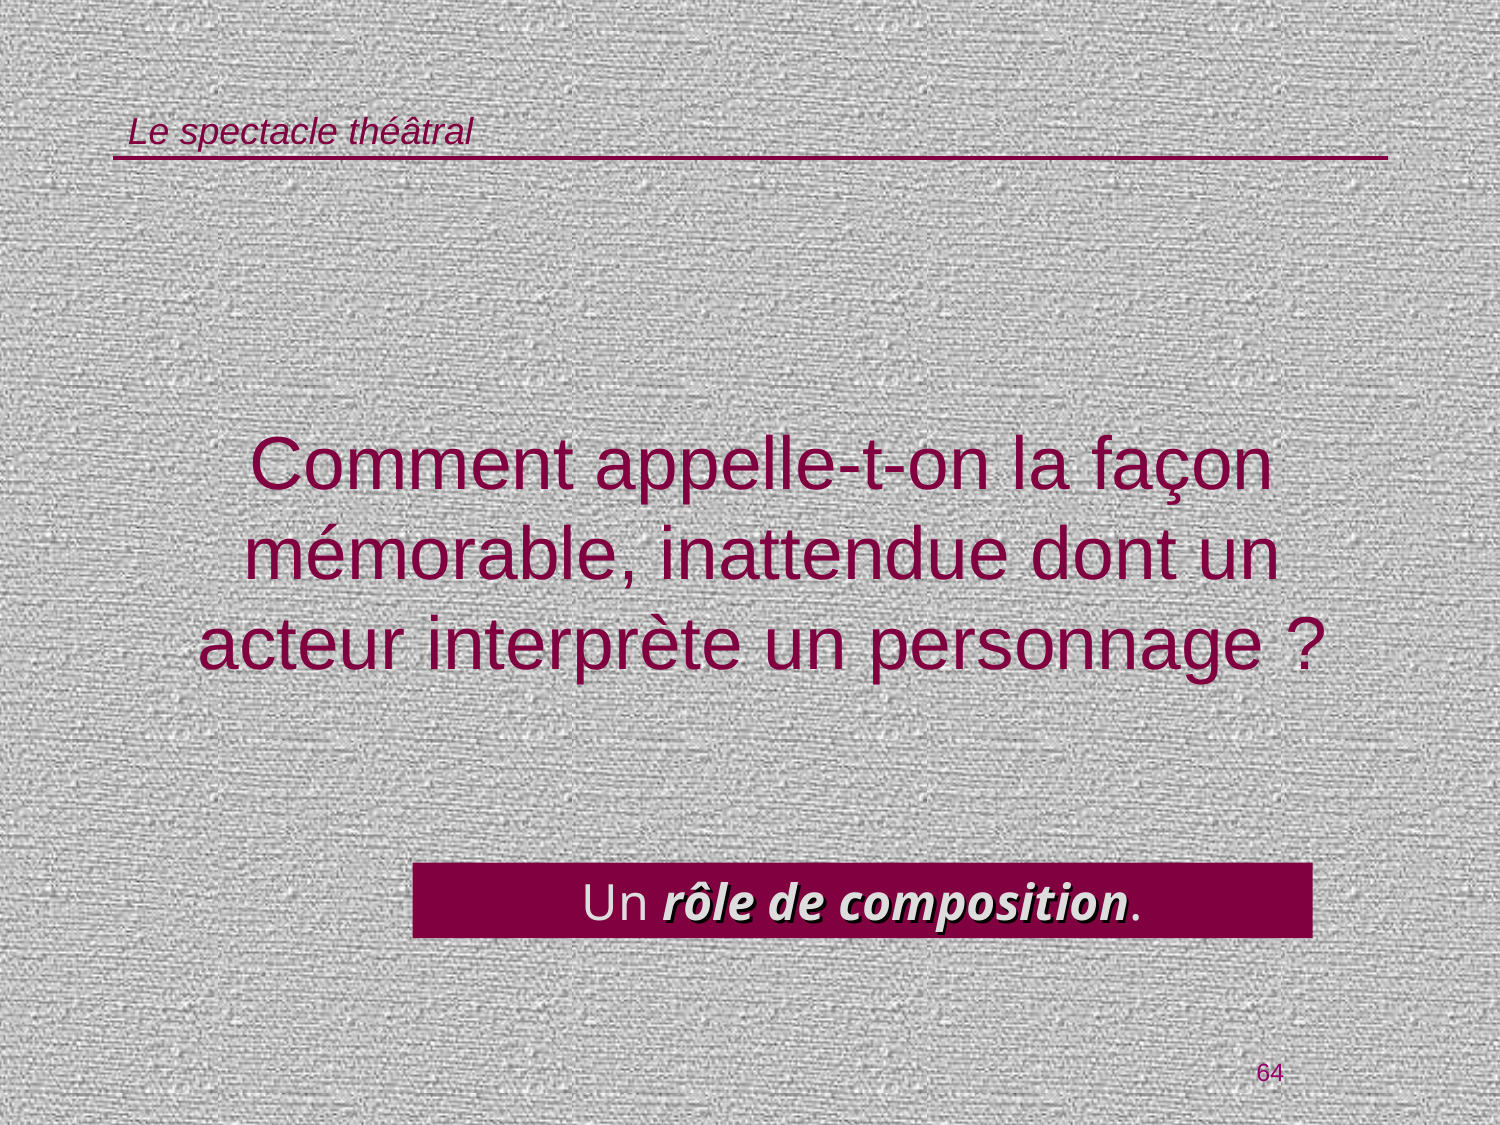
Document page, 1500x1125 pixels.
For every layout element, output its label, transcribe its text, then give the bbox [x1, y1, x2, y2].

text_box Un rôle de composition. [412, 862, 1313, 939]
picture [0, 0, 1500, 1125]
text_box Comment appelle-t-on la façon mémorable, inattendue dont un acteur interprète un personnage ? [174, 406, 1351, 693]
